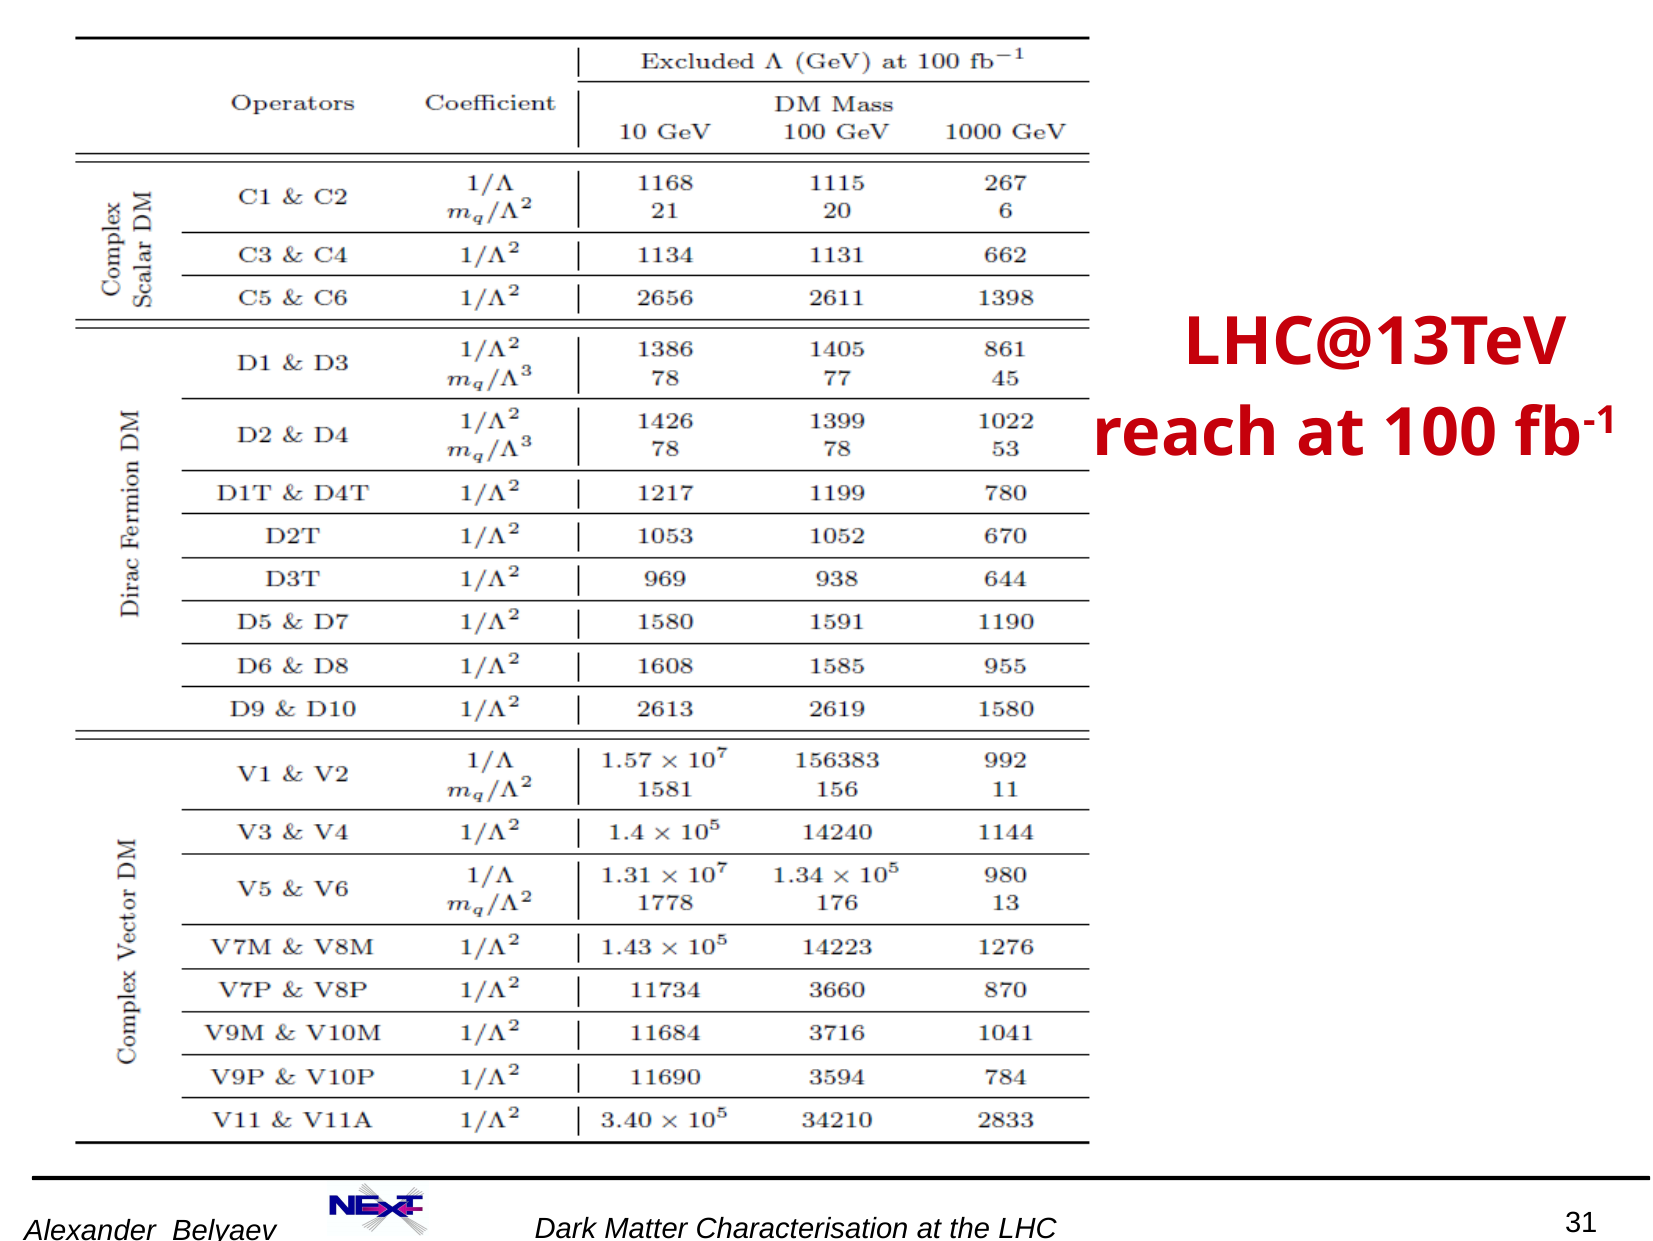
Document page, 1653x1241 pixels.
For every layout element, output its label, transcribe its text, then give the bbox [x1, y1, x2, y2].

picture [24, 23, 1146, 1158]
title LHC@13TeV reach at 100 fb-1 [1074, 23, 1653, 745]
picture [327, 1181, 429, 1236]
